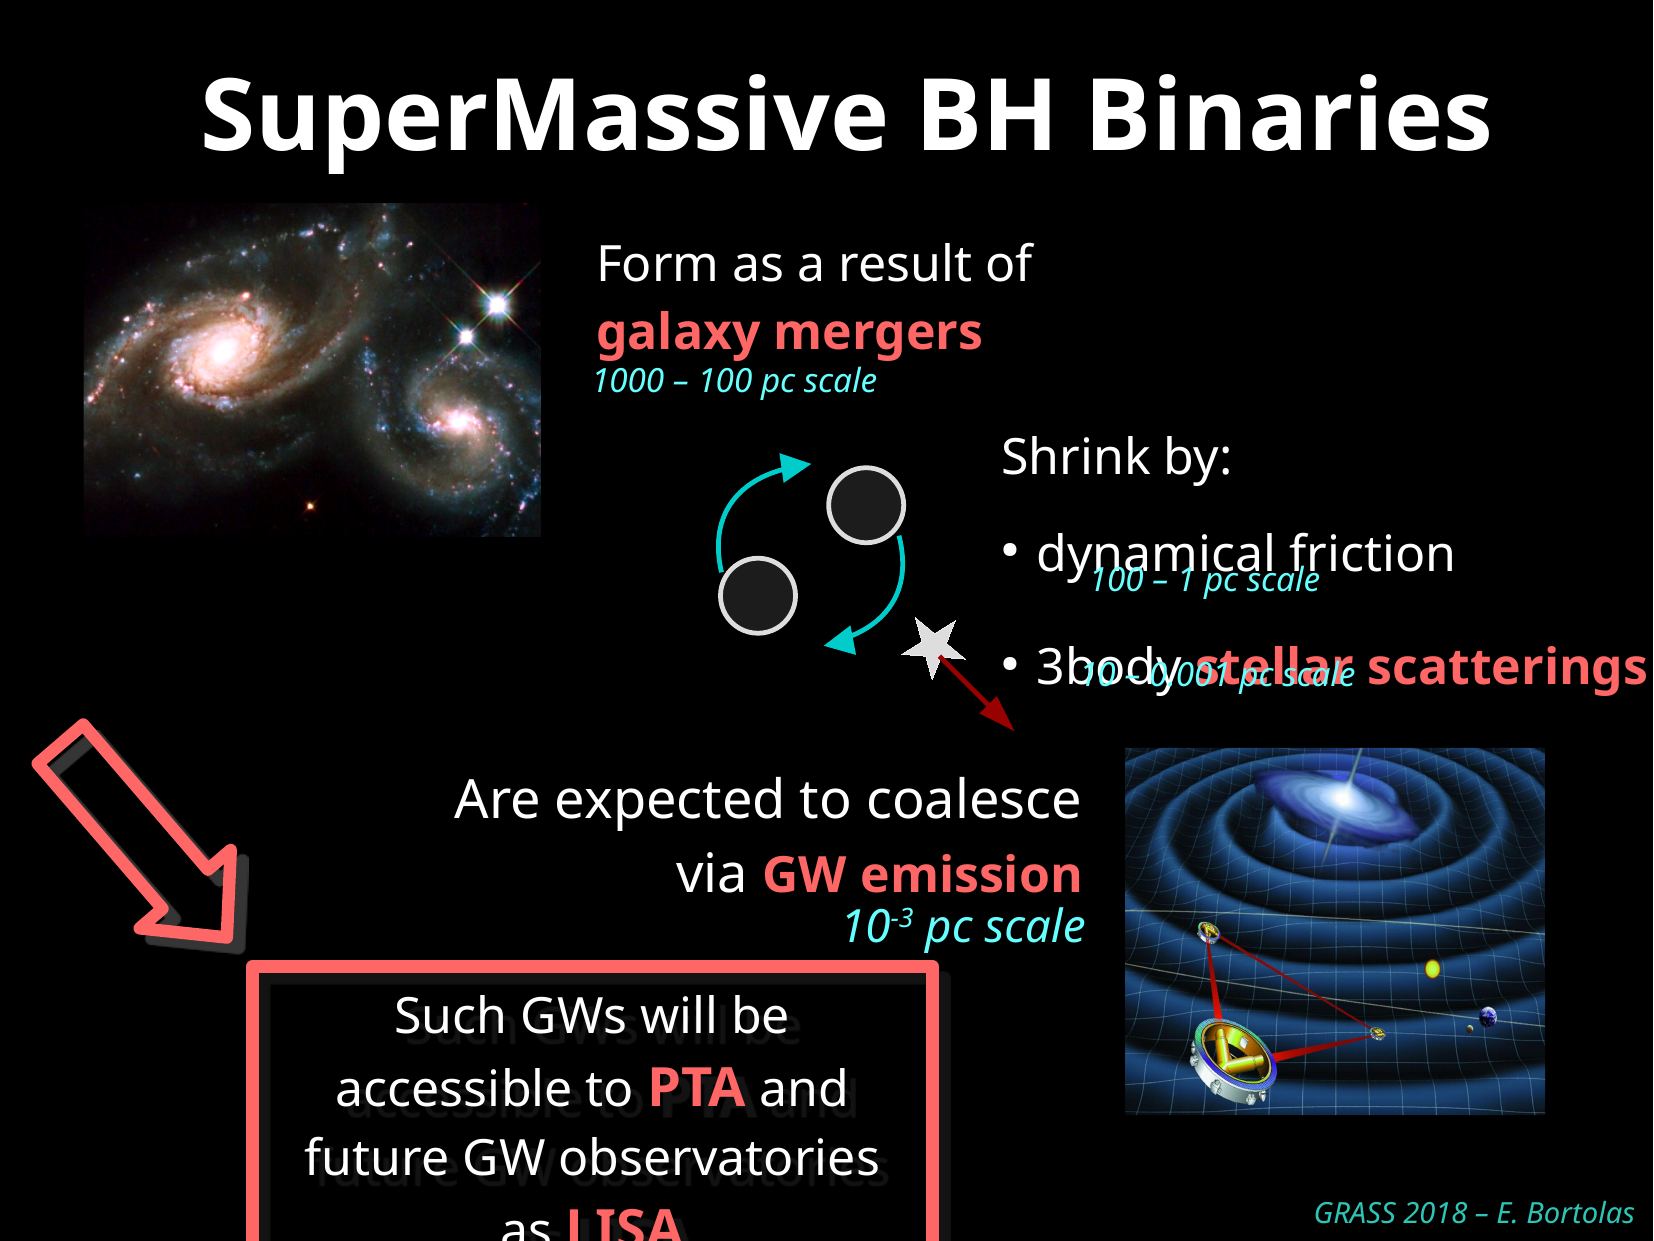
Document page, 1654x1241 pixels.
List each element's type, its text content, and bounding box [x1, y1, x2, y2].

text_box [823, 625, 857, 655]
text_box [901, 617, 966, 680]
text_box GRASS 2018 – E. Bortolas [1155, 1185, 1651, 1241]
text_box 10-3 pc scale [825, 886, 1176, 953]
text_box [720, 558, 796, 634]
text_box [779, 453, 812, 483]
text_box 10 – 0.001 pc scale [1064, 643, 1415, 696]
picture [83, 203, 541, 537]
text_box Shrink by: dynamical friction 3body stellar scatterings [986, 413, 1653, 657]
text_box Are expected to coalesce via GW emission [297, 752, 1098, 988]
text_box 1000 – 100 pc scale [576, 349, 927, 403]
picture [1125, 747, 1546, 1116]
text_box SuperMassive BH Binaries [30, 42, 1653, 256]
text_box [828, 467, 904, 543]
text_box 100 – 1 pc scale [1074, 548, 1425, 601]
text_box Form as a result of galaxy mergers [581, 220, 1482, 366]
text_box Such GWs will be accessible to PTA and future GW observatories as LISA [252, 966, 933, 1172]
